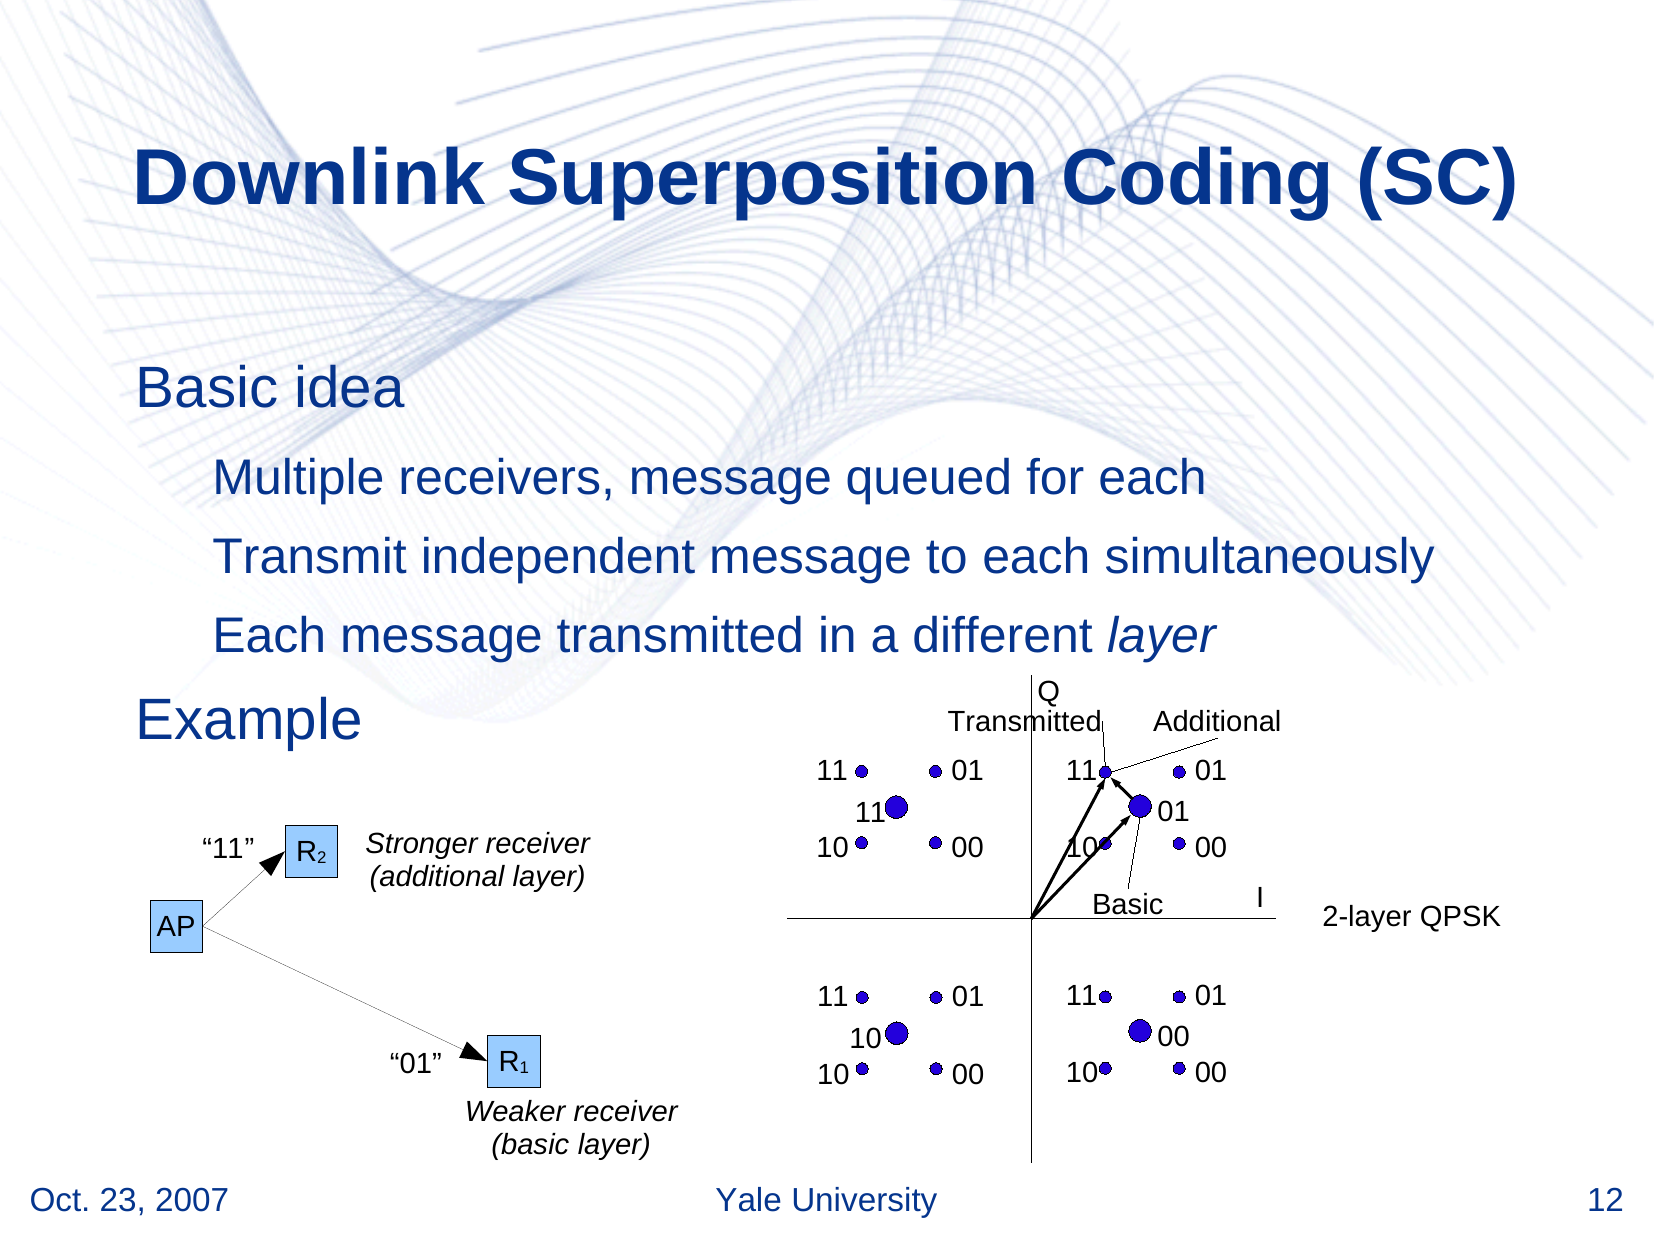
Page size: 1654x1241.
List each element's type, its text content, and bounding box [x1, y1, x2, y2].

text_box [856, 1062, 869, 1075]
text_box Additional [1153, 705, 1280, 739]
text_box Basic [1092, 888, 1163, 921]
text_box Q [1037, 675, 1064, 705]
text_box “11” [187, 825, 269, 873]
text_box 11 [817, 980, 850, 1018]
text_box [1099, 1062, 1112, 1075]
text_box [929, 765, 942, 778]
text_box [1128, 794, 1152, 818]
text_box [1102, 839, 1112, 850]
text_box [929, 836, 942, 849]
text_box 01 [951, 754, 984, 792]
title Downlink Superposition Coding (SC) [118, 66, 1536, 288]
picture [0, 0, 1654, 1241]
text_box [887, 795, 908, 819]
text_box AP [150, 900, 203, 953]
text_box Stronger receiver (additional layer) [350, 819, 601, 901]
text_box R2 [285, 825, 338, 878]
text_box 10 [849, 1021, 882, 1055]
text_box I [1256, 881, 1266, 920]
text_box 00 [1194, 831, 1227, 869]
text_box 10 [817, 1057, 850, 1095]
text_box [855, 836, 868, 849]
text_box [885, 1021, 909, 1045]
text_box 01 [951, 980, 985, 1018]
text_box 2-layer QPSK [1322, 900, 1498, 933]
text_box [1173, 990, 1186, 1003]
text_box 00 [1194, 1056, 1227, 1094]
text_box [1173, 765, 1186, 779]
text_box 10 [1065, 1056, 1098, 1094]
text_box 11 [1065, 754, 1098, 792]
text_box Transmitted [947, 705, 1100, 739]
text_box 01 [1194, 979, 1227, 1017]
text_box 00 [951, 831, 984, 869]
text_box [929, 991, 943, 1004]
text_box 10 [1065, 831, 1098, 869]
text_box [929, 1062, 943, 1075]
text_box 01 [1157, 795, 1190, 829]
text_box Weaker receiver (basic layer) [450, 1087, 689, 1168]
text_box [1099, 837, 1106, 844]
list Basic idea Multiple receivers, message queued for each Transmit independent message to each simultaneously Each message transmitted in a different layer Example [118, 354, 1536, 1108]
text_box 11 [1065, 979, 1098, 1017]
text_box [1173, 837, 1186, 850]
text_box 11 [816, 754, 849, 792]
text_box R1 [487, 1035, 541, 1087]
text_box [855, 765, 868, 778]
text_box “01” [375, 1040, 456, 1088]
text_box [1099, 990, 1112, 1003]
text_box [1128, 1019, 1152, 1043]
text_box [1173, 1062, 1186, 1075]
text_box 01 [1194, 754, 1227, 792]
text_box [1099, 766, 1112, 778]
text_box 00 [1157, 1020, 1190, 1054]
text_box [856, 991, 869, 1004]
text_box 10 [816, 831, 849, 869]
text_box 00 [951, 1057, 985, 1095]
text_box 11 [854, 795, 887, 829]
